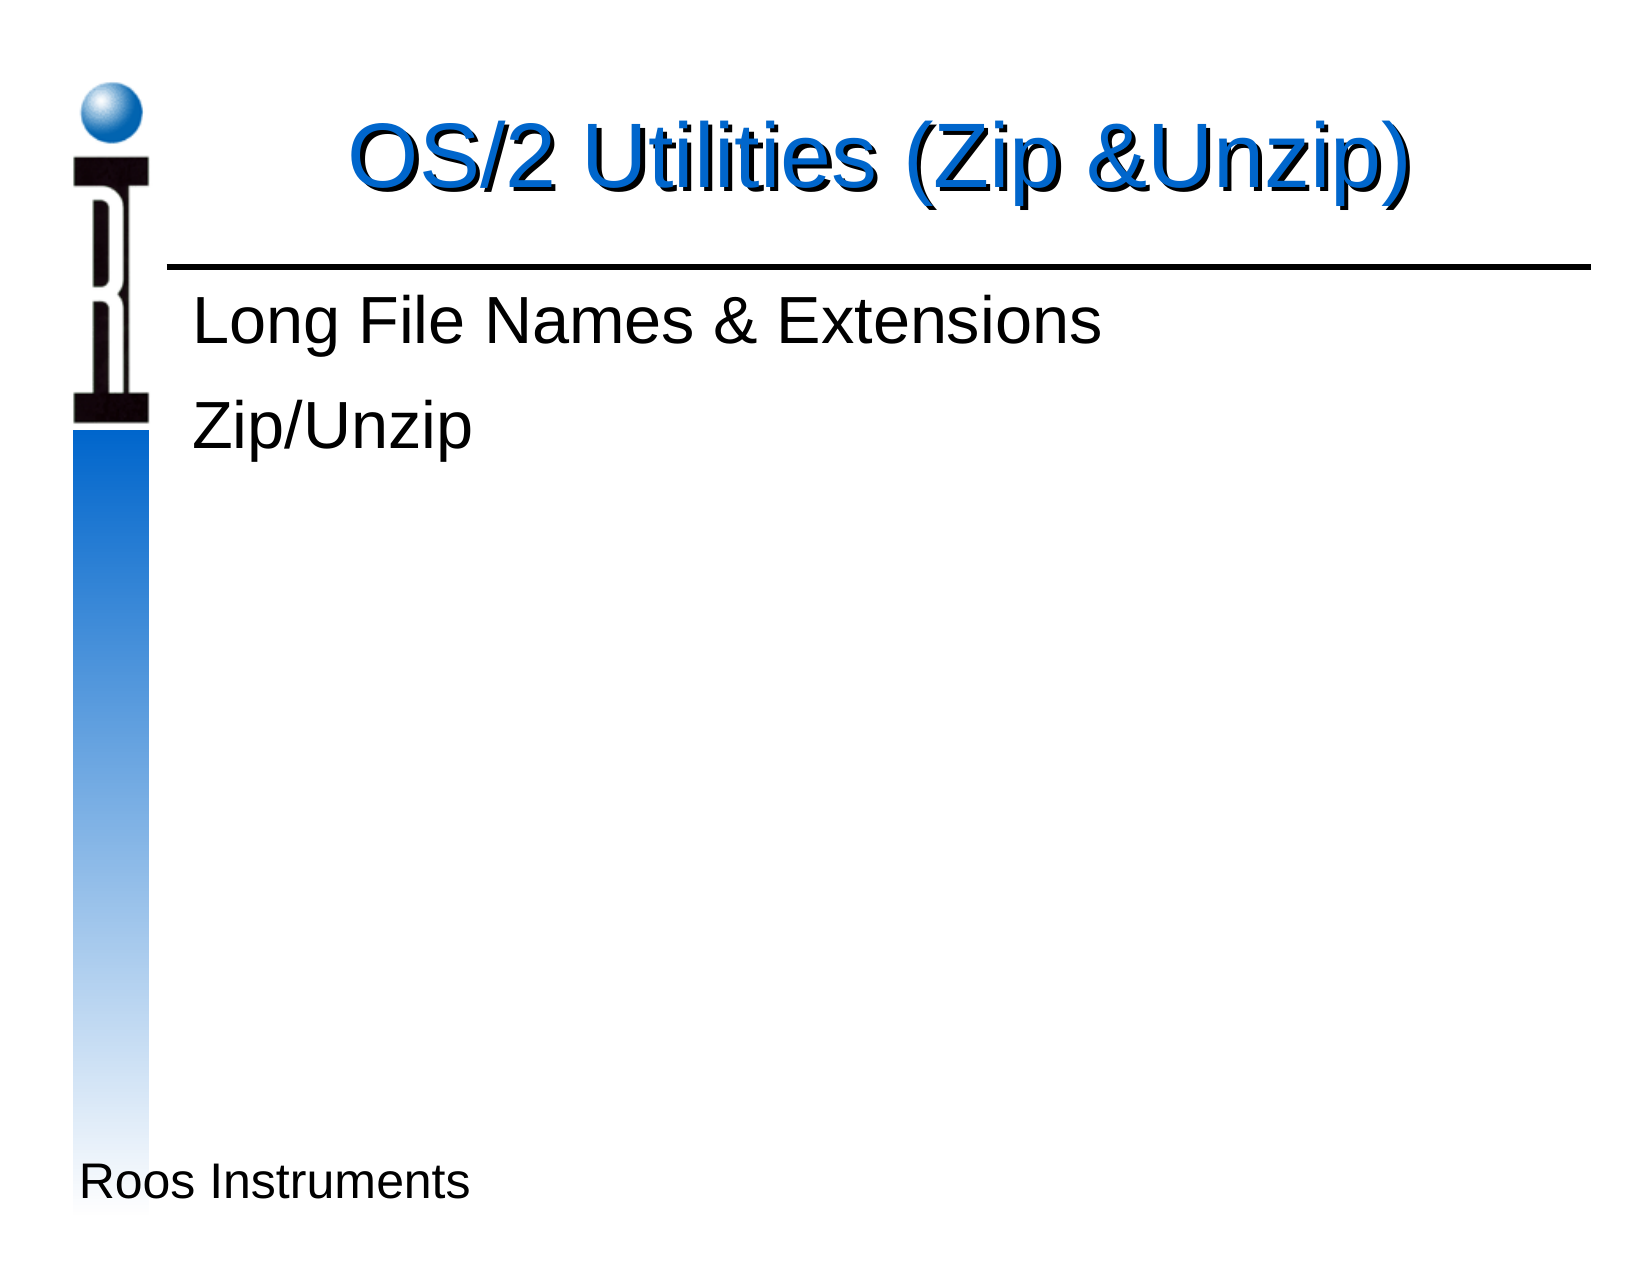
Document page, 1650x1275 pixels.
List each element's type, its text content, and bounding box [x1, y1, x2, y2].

list Long File Names & Extensions Zip/Unzip [174, 283, 1591, 1079]
picture [69, 78, 154, 430]
title OS/2 Utilities (Zip &Unzip) [171, 66, 1591, 245]
